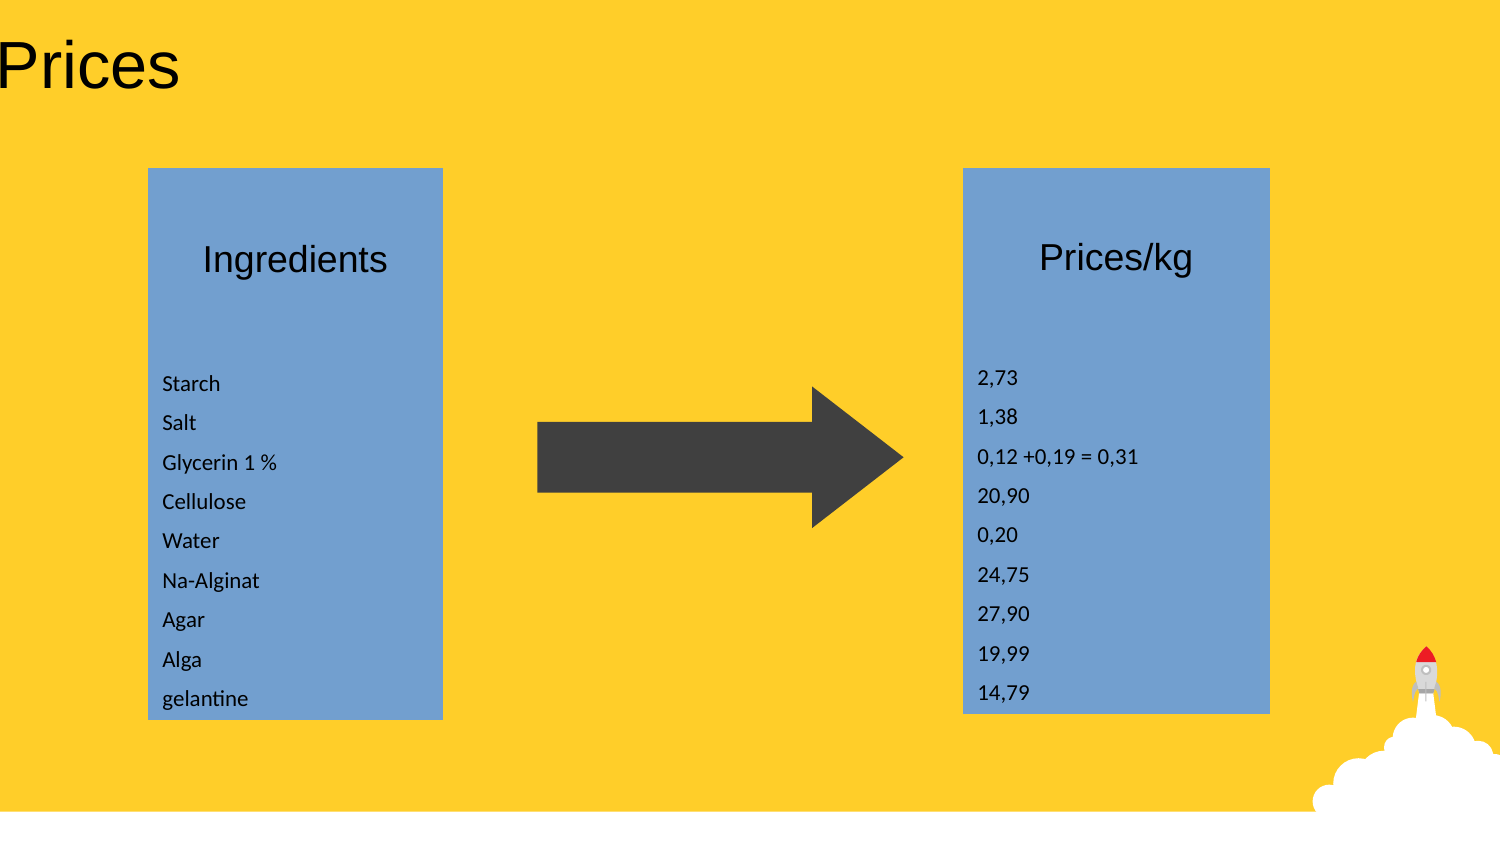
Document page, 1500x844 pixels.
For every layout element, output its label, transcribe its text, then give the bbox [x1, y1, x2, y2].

table_cell 0,12 +0,19 = 0,31 [963, 438, 1270, 477]
table_cell 19,99 [963, 635, 1270, 674]
table_cell 1,38 [963, 399, 1270, 438]
table_cell Alga [148, 641, 443, 680]
table_cell Cellulose [148, 483, 443, 523]
table_cell gelantine [148, 680, 443, 720]
table_header [963, 168, 1270, 229]
table_header [148, 168, 443, 232]
table_cell 20,90 [963, 477, 1270, 517]
text_box [537, 386, 904, 529]
table_cell Na-Alginat [148, 562, 443, 602]
table_cell 14,79 [963, 674, 1270, 714]
table_cell Starch [148, 365, 443, 405]
table_cell [148, 288, 443, 365]
table_cell 27,90 [963, 595, 1270, 635]
table_cell Salt [148, 405, 443, 444]
table_cell Water [148, 523, 443, 562]
table_cell Agar [148, 602, 443, 641]
table_cell Glycerin 1 % [148, 444, 443, 483]
table_cell [963, 286, 1270, 359]
table_cell Ingredients [148, 232, 443, 288]
table_cell Prices/kg [963, 229, 1270, 286]
table_cell 24,75 [963, 556, 1270, 595]
table_cell 0,20 [963, 517, 1270, 556]
list Prices [0, 20, 1471, 115]
table_cell 2,73 [963, 359, 1270, 399]
